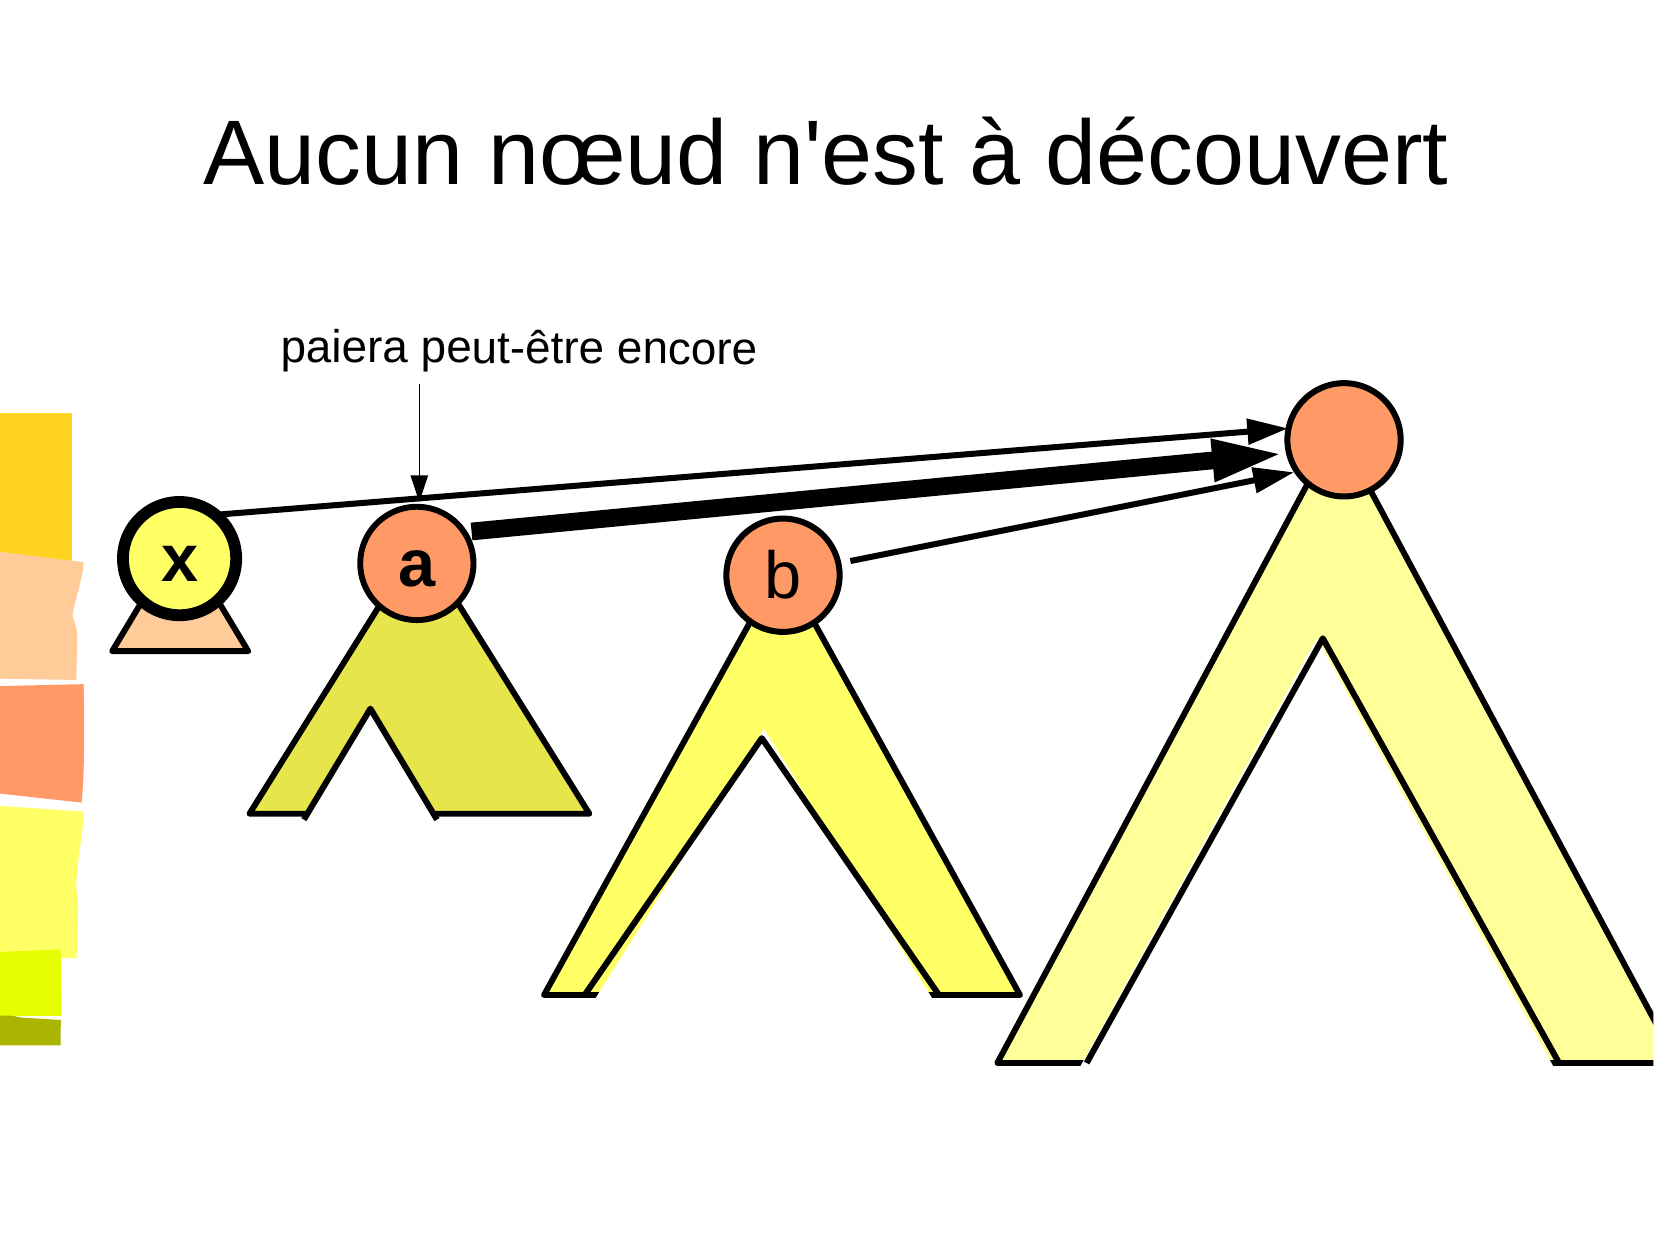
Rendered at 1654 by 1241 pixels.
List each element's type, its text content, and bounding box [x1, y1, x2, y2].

text_box a [360, 506, 474, 621]
text_box b [726, 518, 840, 632]
text_box paiera peut-être encore [265, 313, 773, 383]
text_box [249, 603, 590, 814]
title Aucun nœud n'est à découvert [82, 49, 1571, 257]
text_box [308, 716, 433, 820]
text_box [589, 745, 935, 1001]
text_box [544, 622, 1021, 996]
text_box [997, 383, 1654, 1069]
text_box x [122, 501, 237, 616]
text_box [112, 601, 249, 652]
